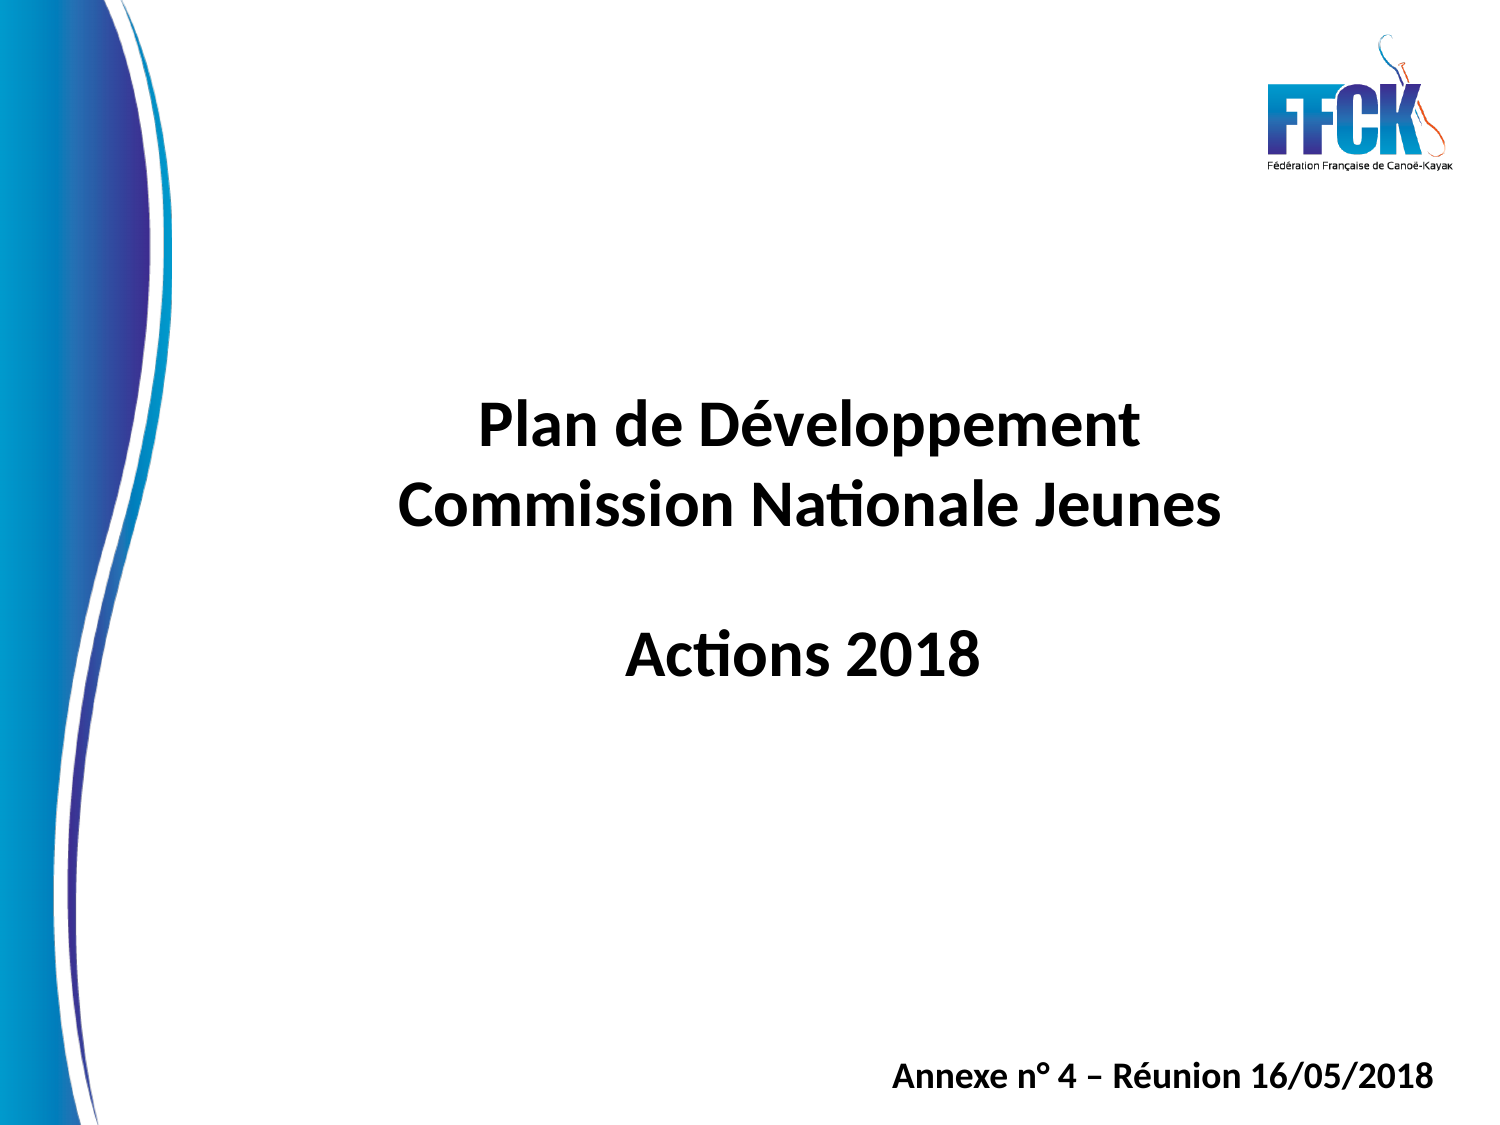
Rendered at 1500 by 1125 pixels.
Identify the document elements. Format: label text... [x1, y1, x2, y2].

text_box Plan de Développement Commission Nationale Jeunes Actions 2018 [295, 371, 1326, 697]
text_box Annexe n° 4 – Réunion 16/05/2018 [844, 1043, 1482, 1104]
picture [54, 0, 172, 1125]
picture [1256, 27, 1464, 178]
